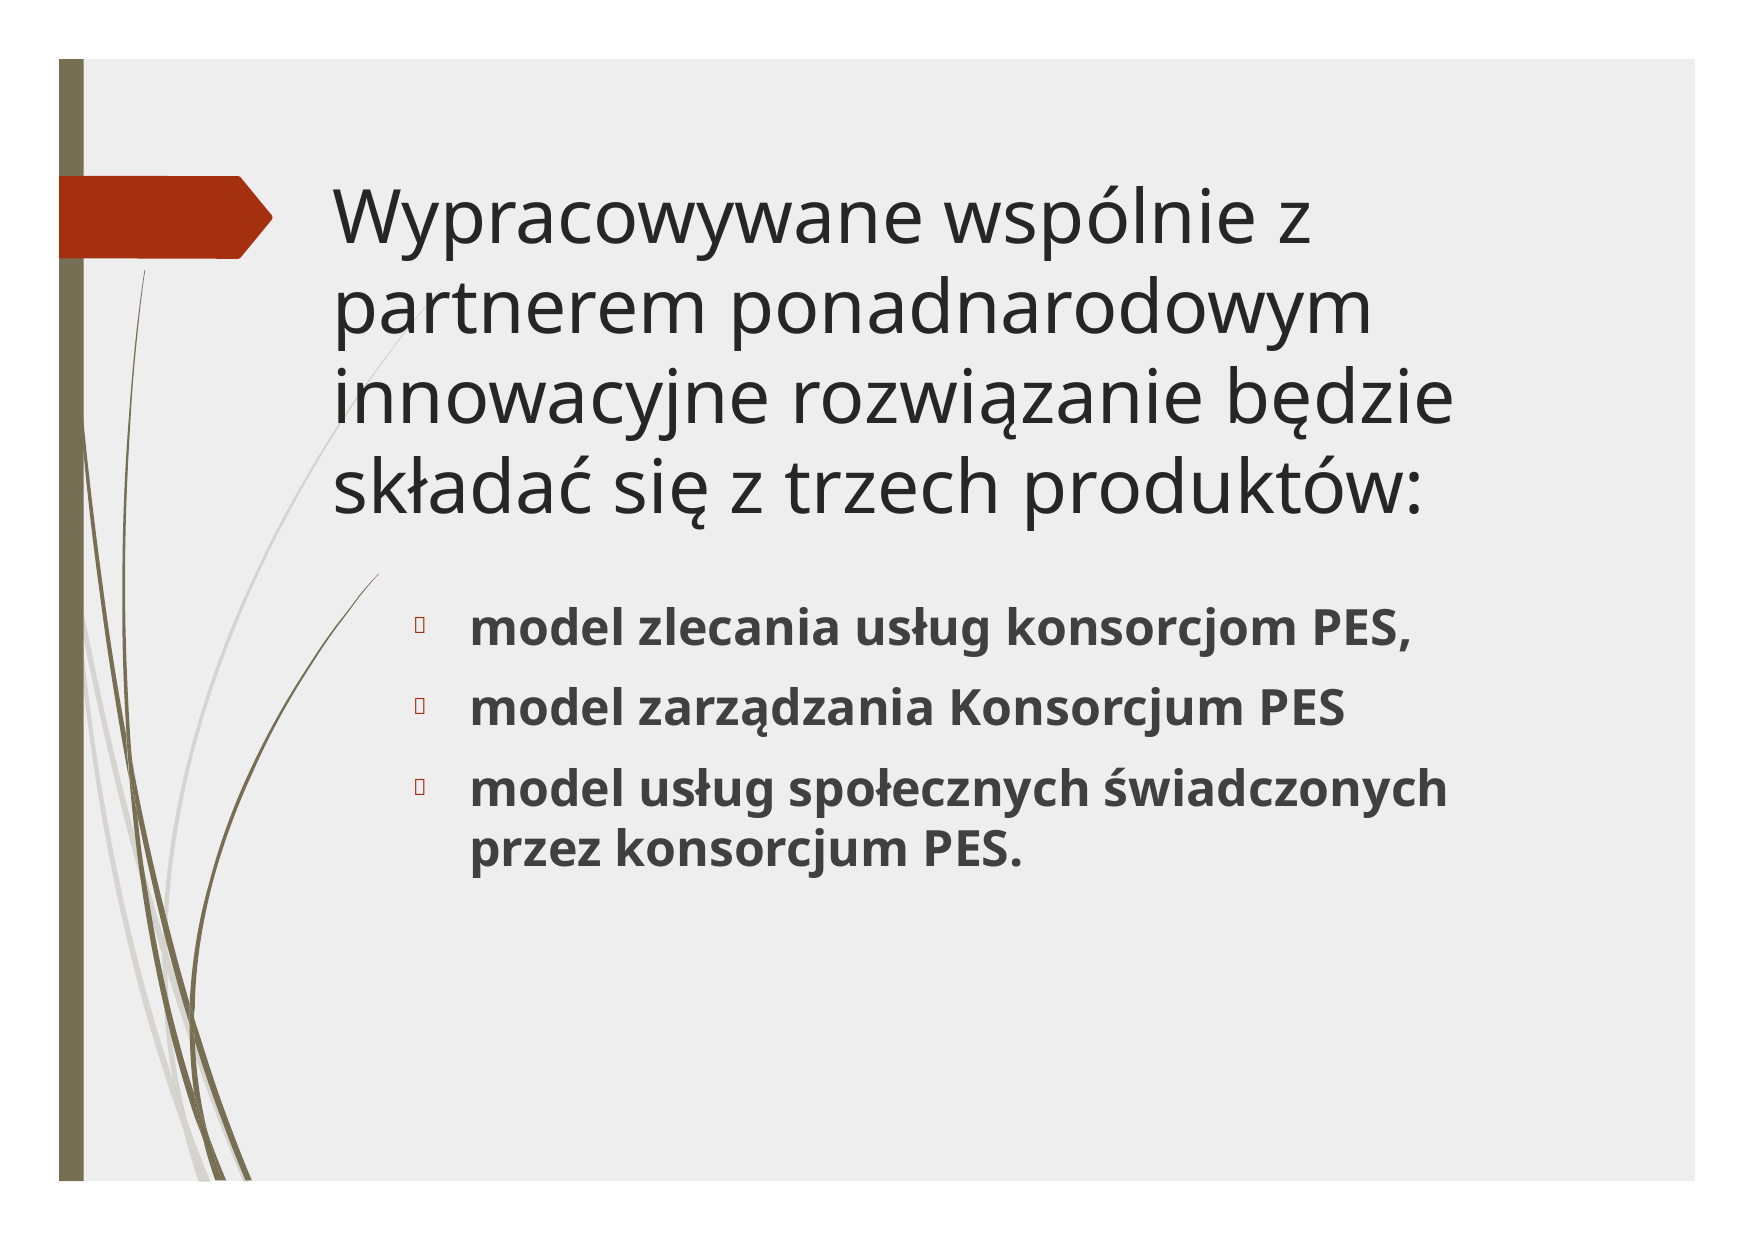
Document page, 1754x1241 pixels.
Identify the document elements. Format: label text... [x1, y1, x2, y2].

list model zlecania usług konsorcjom PES, model zarządzania Konsorcjum PES model usług społecznych świadczonych przez konsorcjum PES. [398, 587, 1595, 887]
title Wypracowywane wspólnie z partnerem ponadnarodowym innowacyjne rozwiązanie będzie składać się z trzech produktów: [317, 161, 1603, 462]
